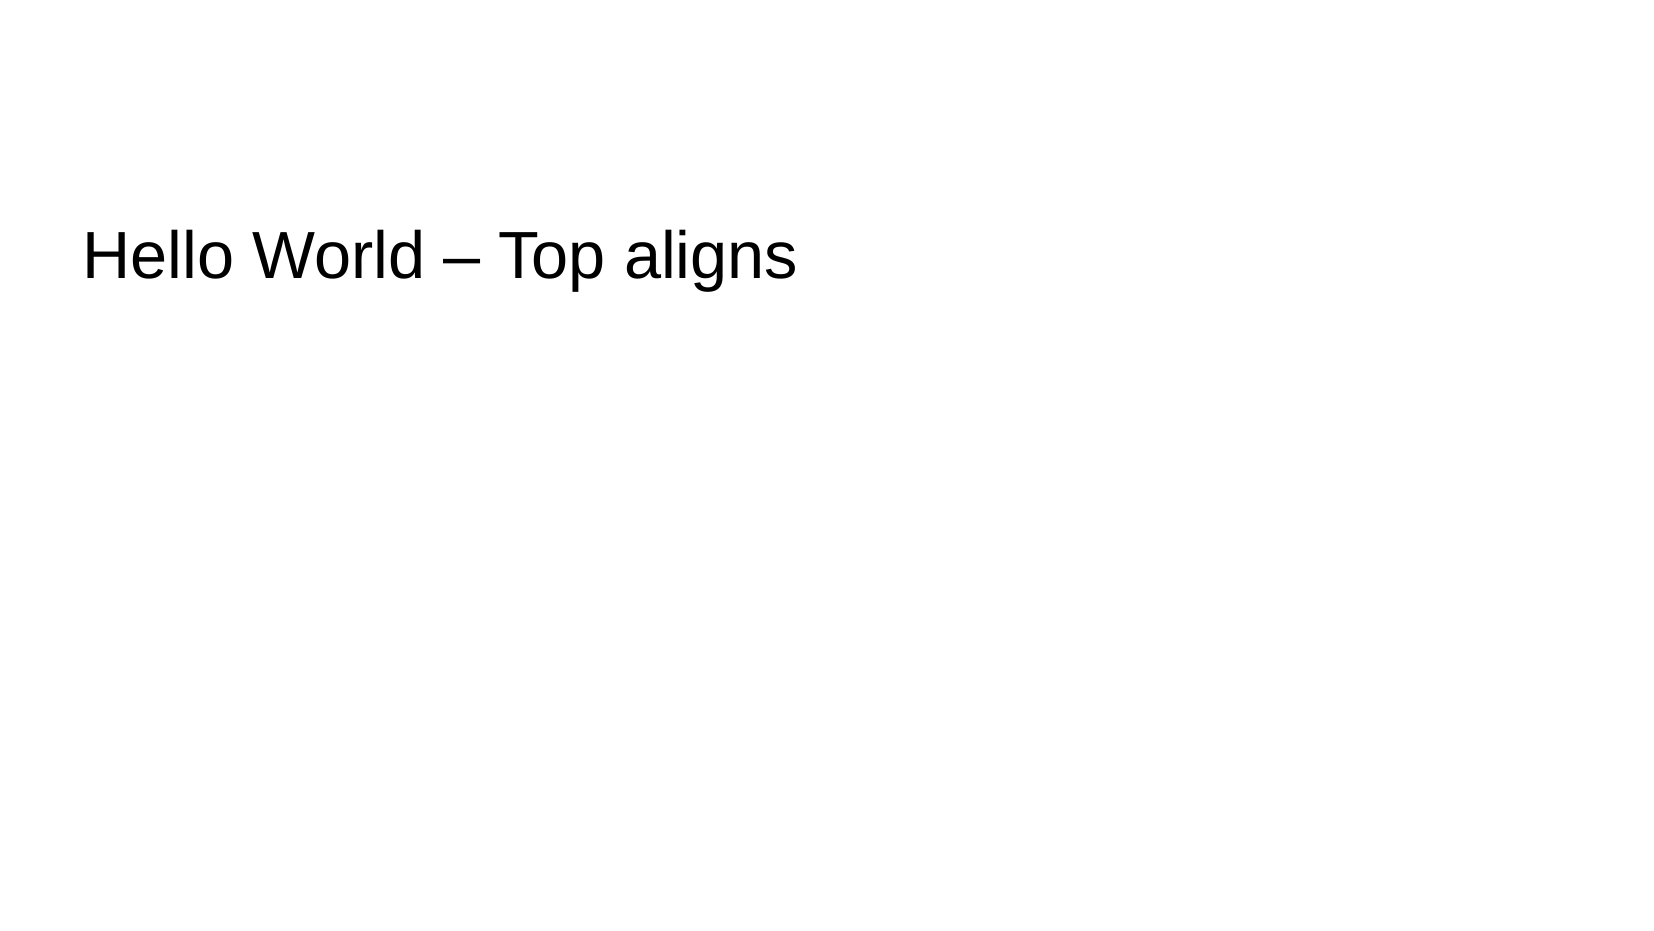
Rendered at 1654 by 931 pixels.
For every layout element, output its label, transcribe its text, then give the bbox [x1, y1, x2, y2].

list Hello World – Top aligns [82, 217, 1571, 758]
